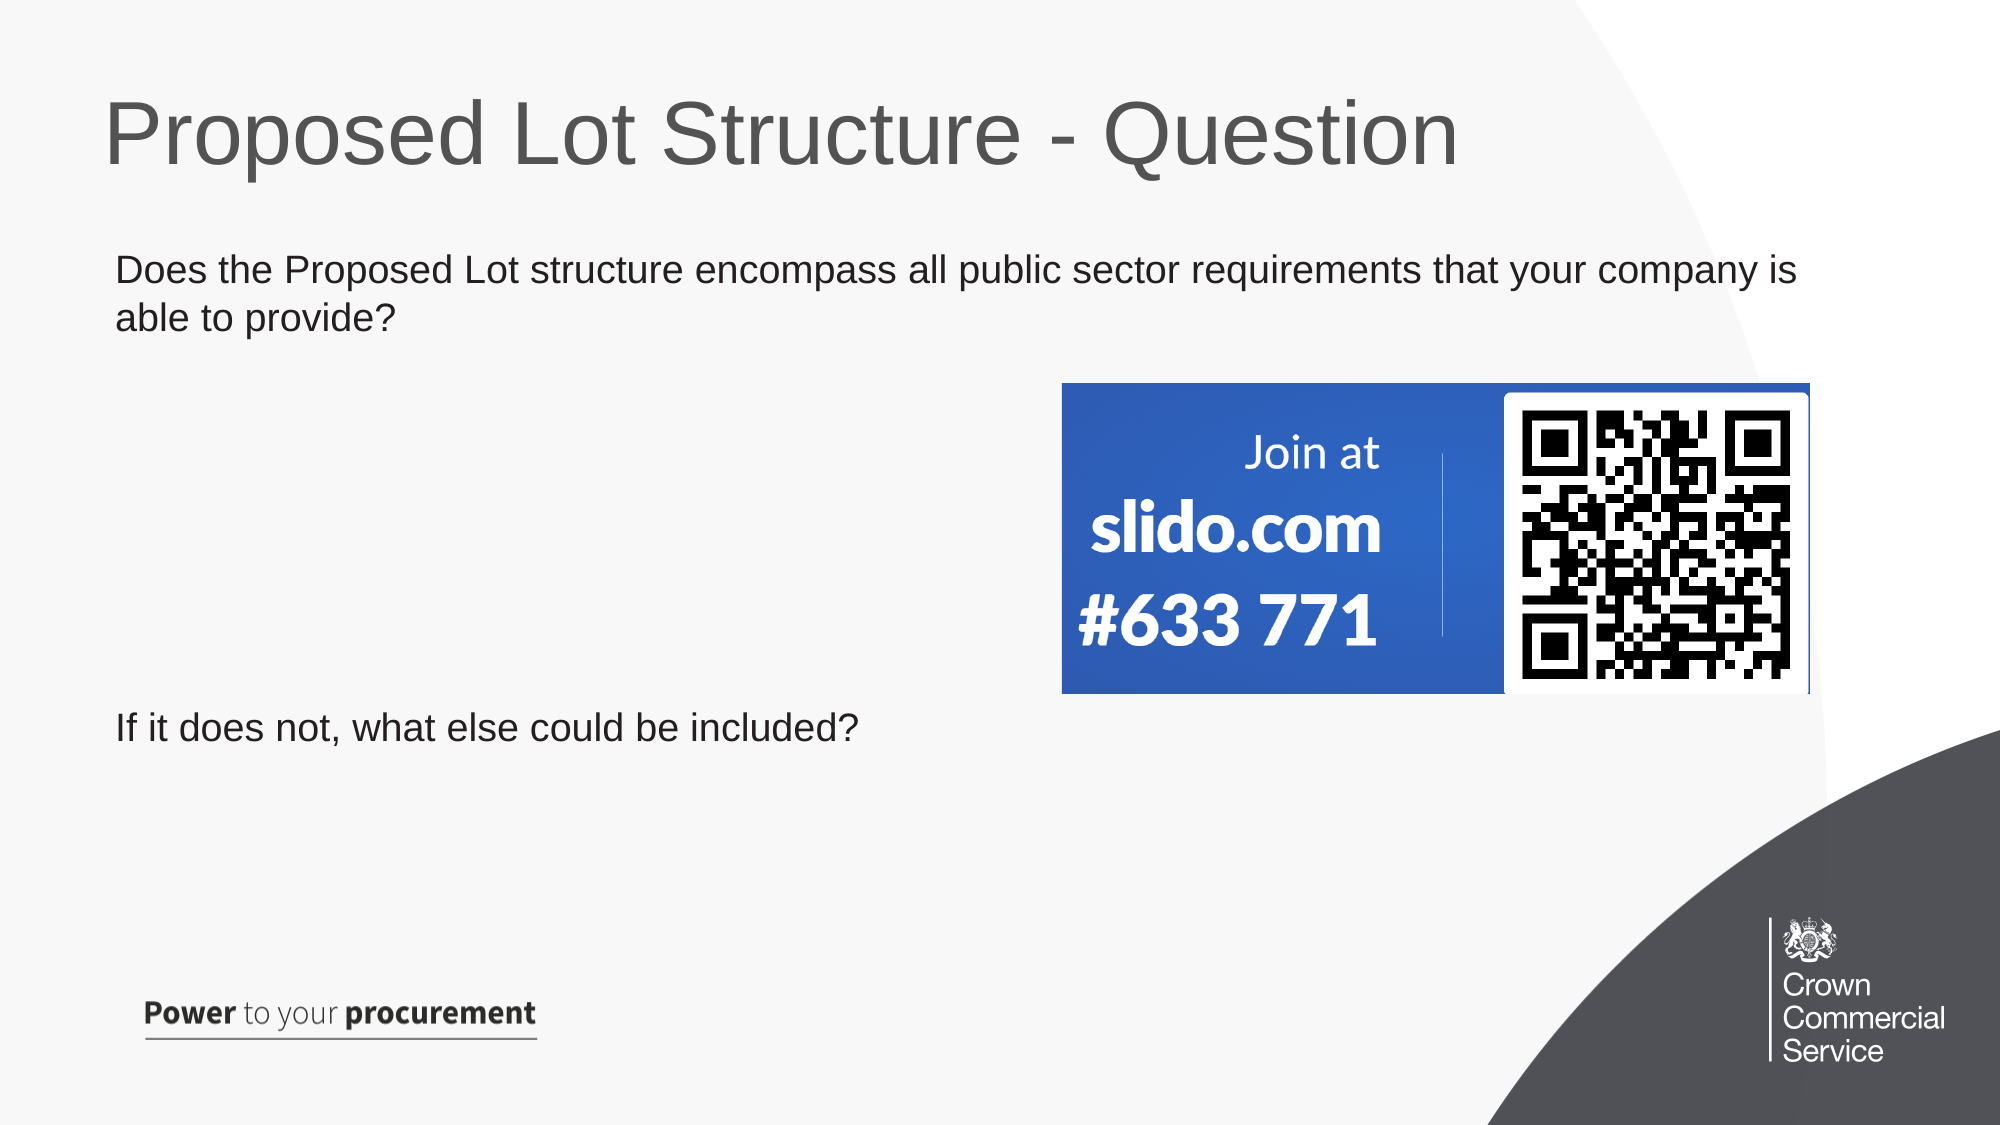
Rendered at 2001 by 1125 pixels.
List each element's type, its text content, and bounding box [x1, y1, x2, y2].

picture [1061, 383, 1810, 694]
title Proposed Lot Structure - Question [103, 73, 1897, 212]
text_box Does the Proposed Lot structure encompass all public sector requirements that your company is able to provide? [100, 228, 1884, 356]
text_box If it does not, what else could be included? [100, 686, 1884, 765]
